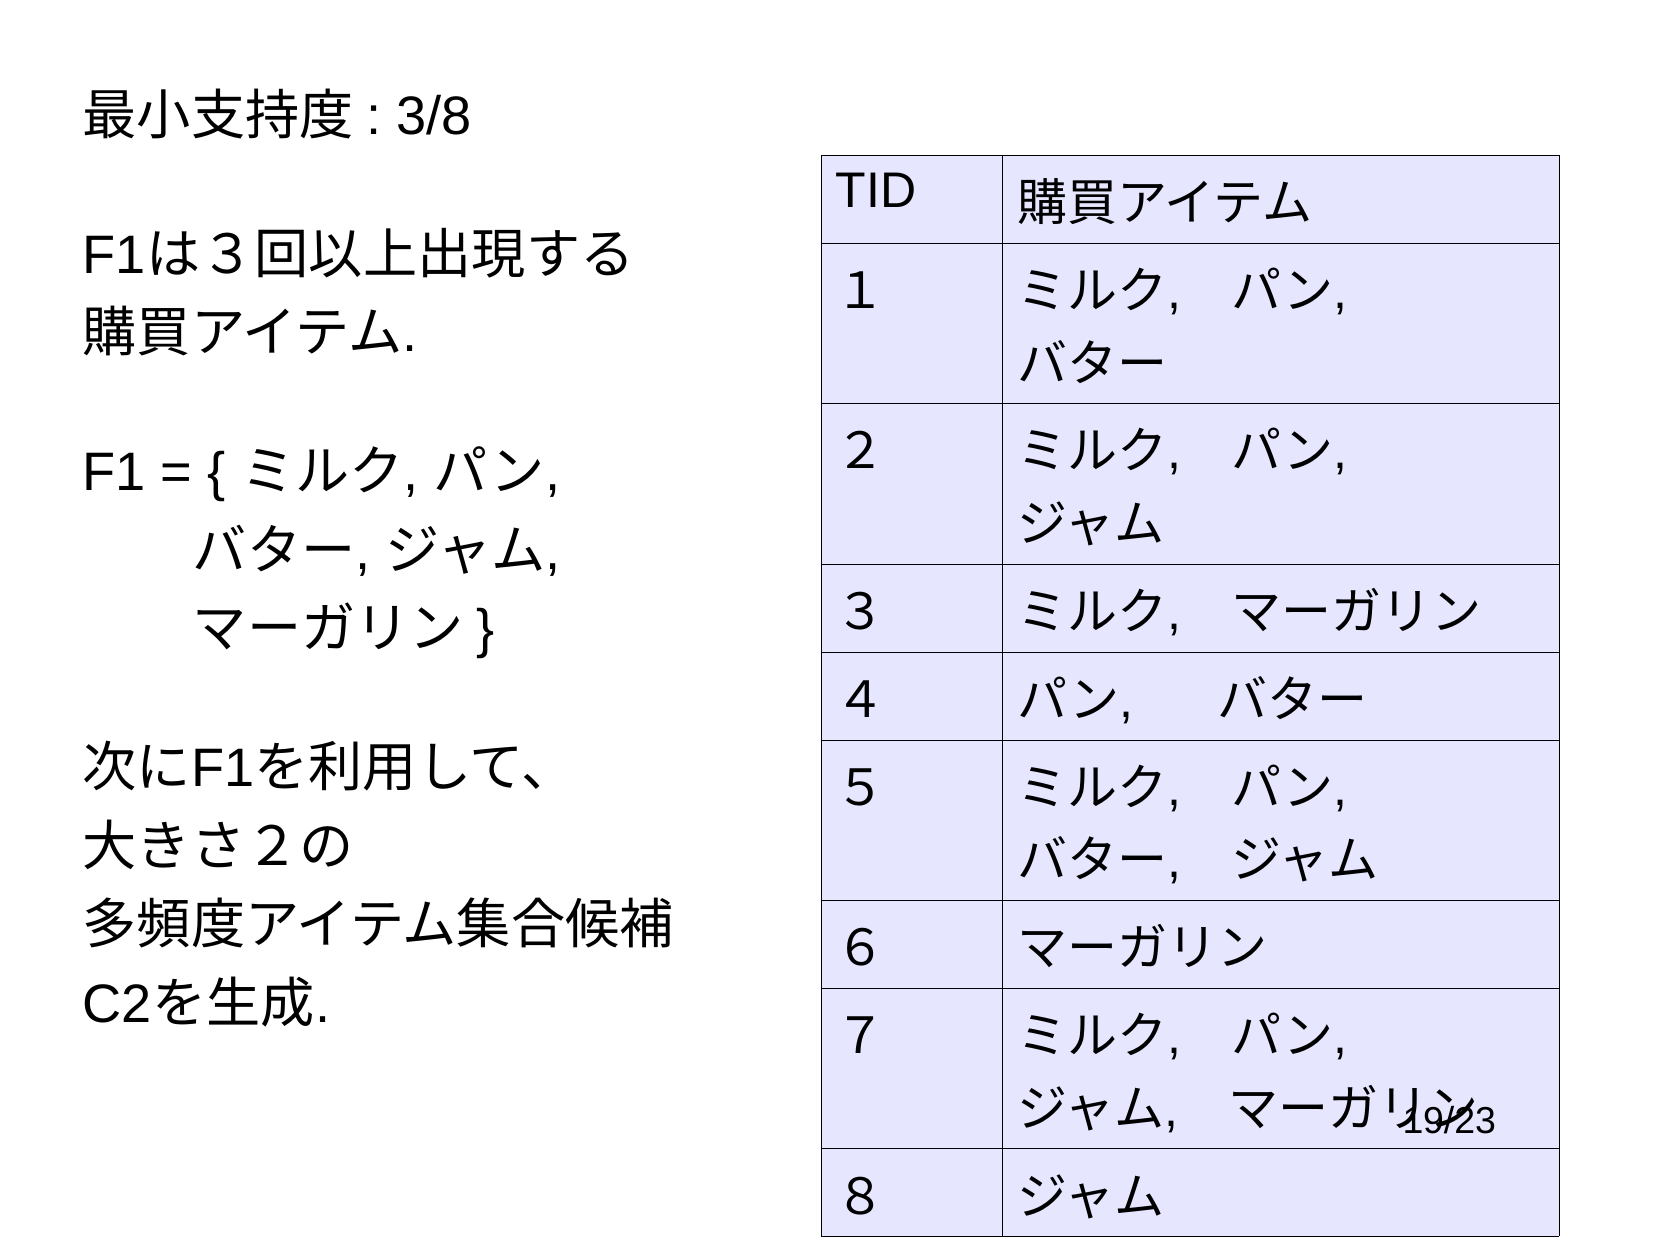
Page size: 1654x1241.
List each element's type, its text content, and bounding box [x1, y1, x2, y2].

table_cell ５ [822, 741, 1002, 900]
table_cell ジャム [1003, 1149, 1559, 1236]
table_cell ４ [822, 653, 1002, 740]
table_cell マーガリン [1003, 901, 1559, 988]
table_header TID [822, 156, 1002, 243]
table_cell ミルク, パン, ジャム, マーガリン [1003, 989, 1559, 1148]
table_cell ミルク, パン, ジャム [1003, 404, 1559, 564]
table_cell ２ [822, 404, 1002, 564]
subtitle 最小支持度 : 3/8 F1は３回以上出現する 購買アイテム. F1 = { ミルク, パン, バター, ジャム, マーガリン } 次にF1を利用して、 大きさ２の 多頻度アイテム集合候補 C2を生成. [82, 118, 798, 1103]
table_cell パン, バター [1003, 653, 1559, 740]
text_box 19/23 [1387, 1092, 1536, 1150]
table_cell ミルク, パン, バター [1003, 244, 1559, 403]
table_cell ６ [822, 901, 1002, 988]
table_cell ７ [822, 989, 1002, 1148]
table_cell １ [822, 244, 1002, 403]
table_cell ８ [822, 1149, 1002, 1236]
table_cell ミルク, パン, バター, ジャム [1003, 741, 1559, 900]
table_cell ミルク, マーガリン [1003, 565, 1559, 652]
table_cell ３ [822, 565, 1002, 652]
table_header 購買アイテム [1003, 156, 1559, 243]
